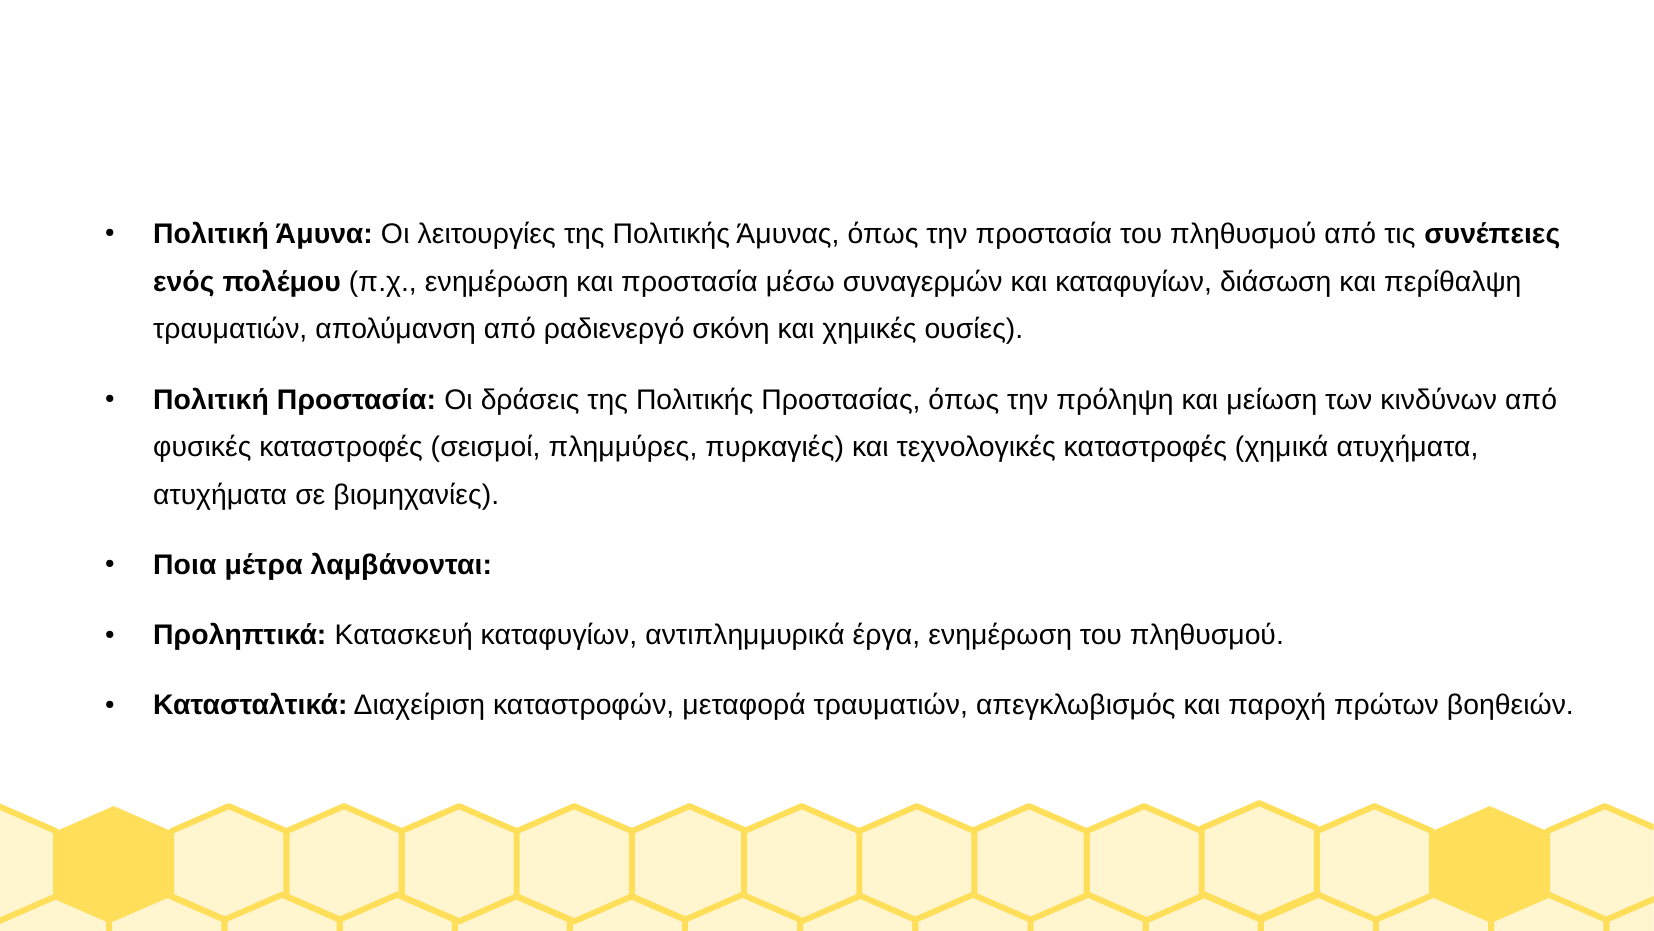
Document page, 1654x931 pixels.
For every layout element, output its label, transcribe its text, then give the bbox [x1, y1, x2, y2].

list Πολιτική Άμυνα: Οι λειτουργίες της Πολιτικής Άμυνας, όπως την προστασία του πληθυσμού από τις συνέπειες ενός πολέμου (π.χ., ενημέρωση και προστασία μέσω συναγερμών και καταφυγίων, διάσωση και περίθαλψη τραυματιών, απολύμανση από ραδιενεργό σκόνη και χημικές ουσίες). Πολιτική Προστασία: Οι δράσεις της Πολιτικής Προστασίας, όπως την πρόληψη και μείωση των κινδύνων από φυσικές καταστροφές (σεισμοί, πλημμύρες, πυρκαγιές) και τεχνολογικές καταστροφές (χημικά ατυχήματα, ατυχήματα σε βιομηχανίες). Ποια μέτρα λαμβάνονται: Προληπτικά: Κατασκευή καταφυγίων, αντιπλημμυρικά έργα, ενημέρωση του πληθυσμού. Κατασταλτικά: Διαχείριση καταστροφών, μεταφορά τραυματιών, απεγκλωβισμός και παροχή πρώτων βοηθειών. [88, 147, 1577, 758]
